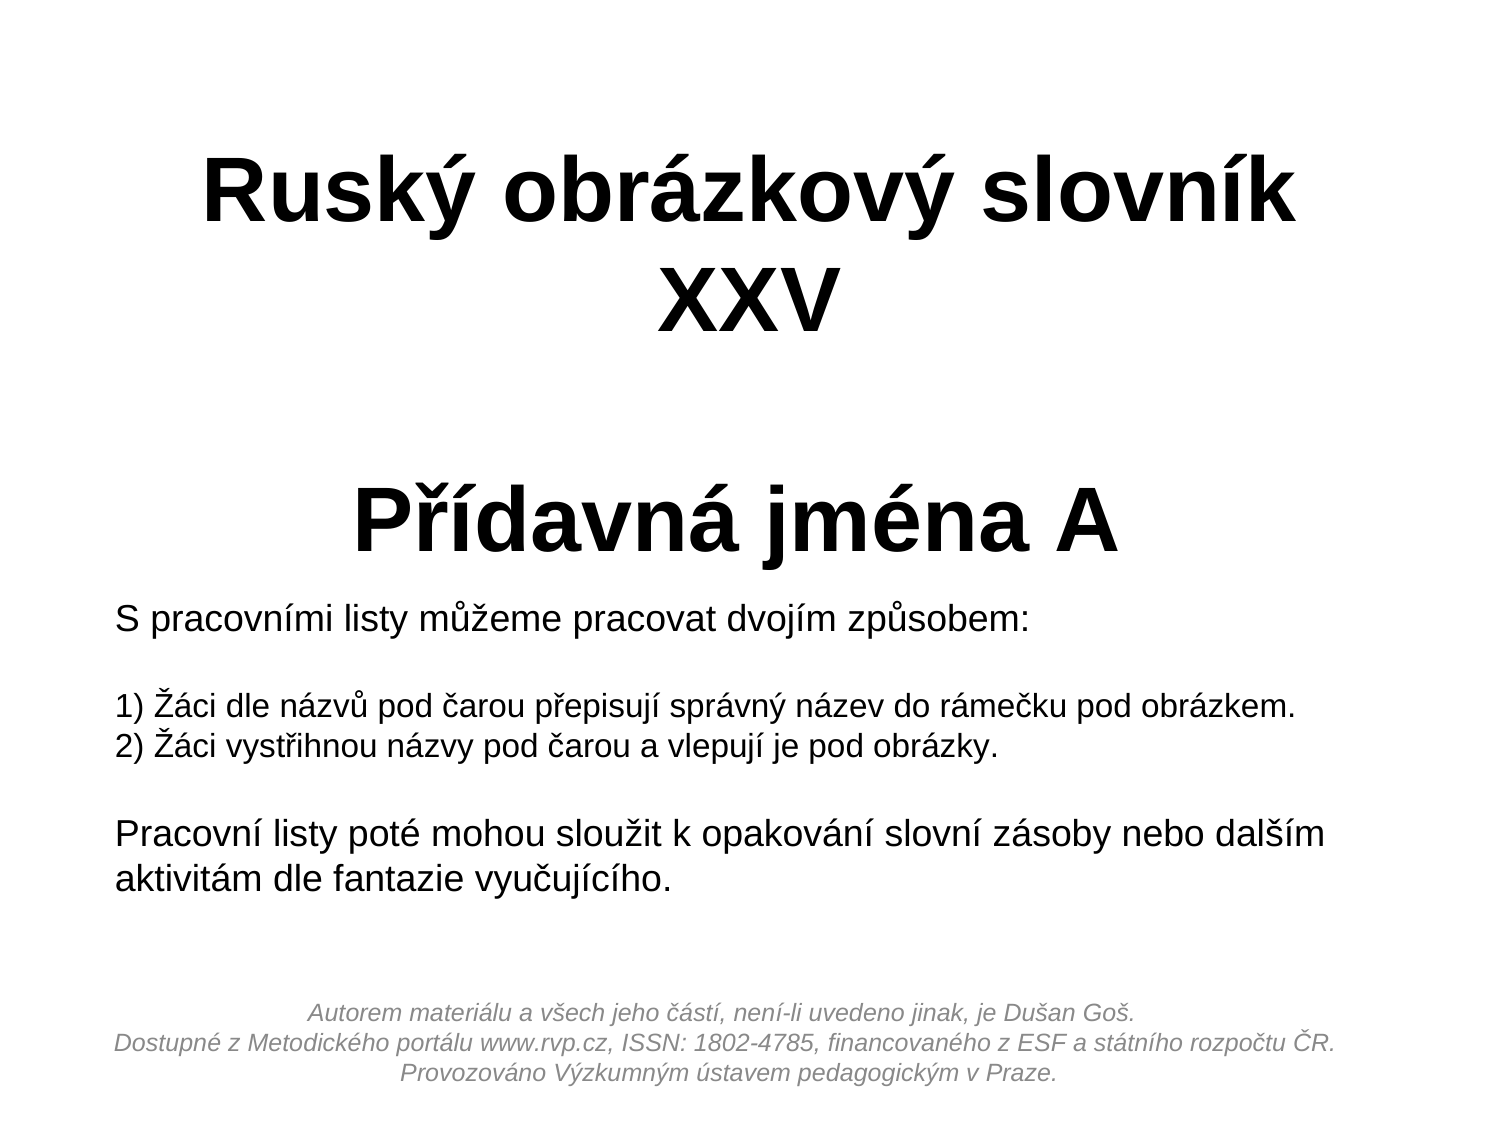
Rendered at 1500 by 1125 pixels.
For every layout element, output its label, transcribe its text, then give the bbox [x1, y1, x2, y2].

title Ruský obrázkový slovník XXV Přídavná jména A [112, 122, 1388, 578]
text_box Autorem materiálu a všech jeho částí, není-li uvedeno jinak, je Dušan Goš. Dostupné z Metodického portálu www.rvp.cz, ISSN: 1802-4785, financovaného z ESF a státního rozpočtu ČR. Provozováno Výzkumným ústavem pedagogickým v Praze. [88, 1011, 1365, 1072]
text_box S pracovními listy můžeme pracovat dvojím způsobem: Žáci dle názvů pod čarou přepisují správný název do rámečku pod obrázkem. Žáci vystřihnou názvy pod čarou a vlepují je pod obrázky. Pracovní listy poté mohou sloužit k opakování slovní zásoby nebo dalším aktivitám dle fantazie vyučujícího. [100, 586, 1412, 907]
